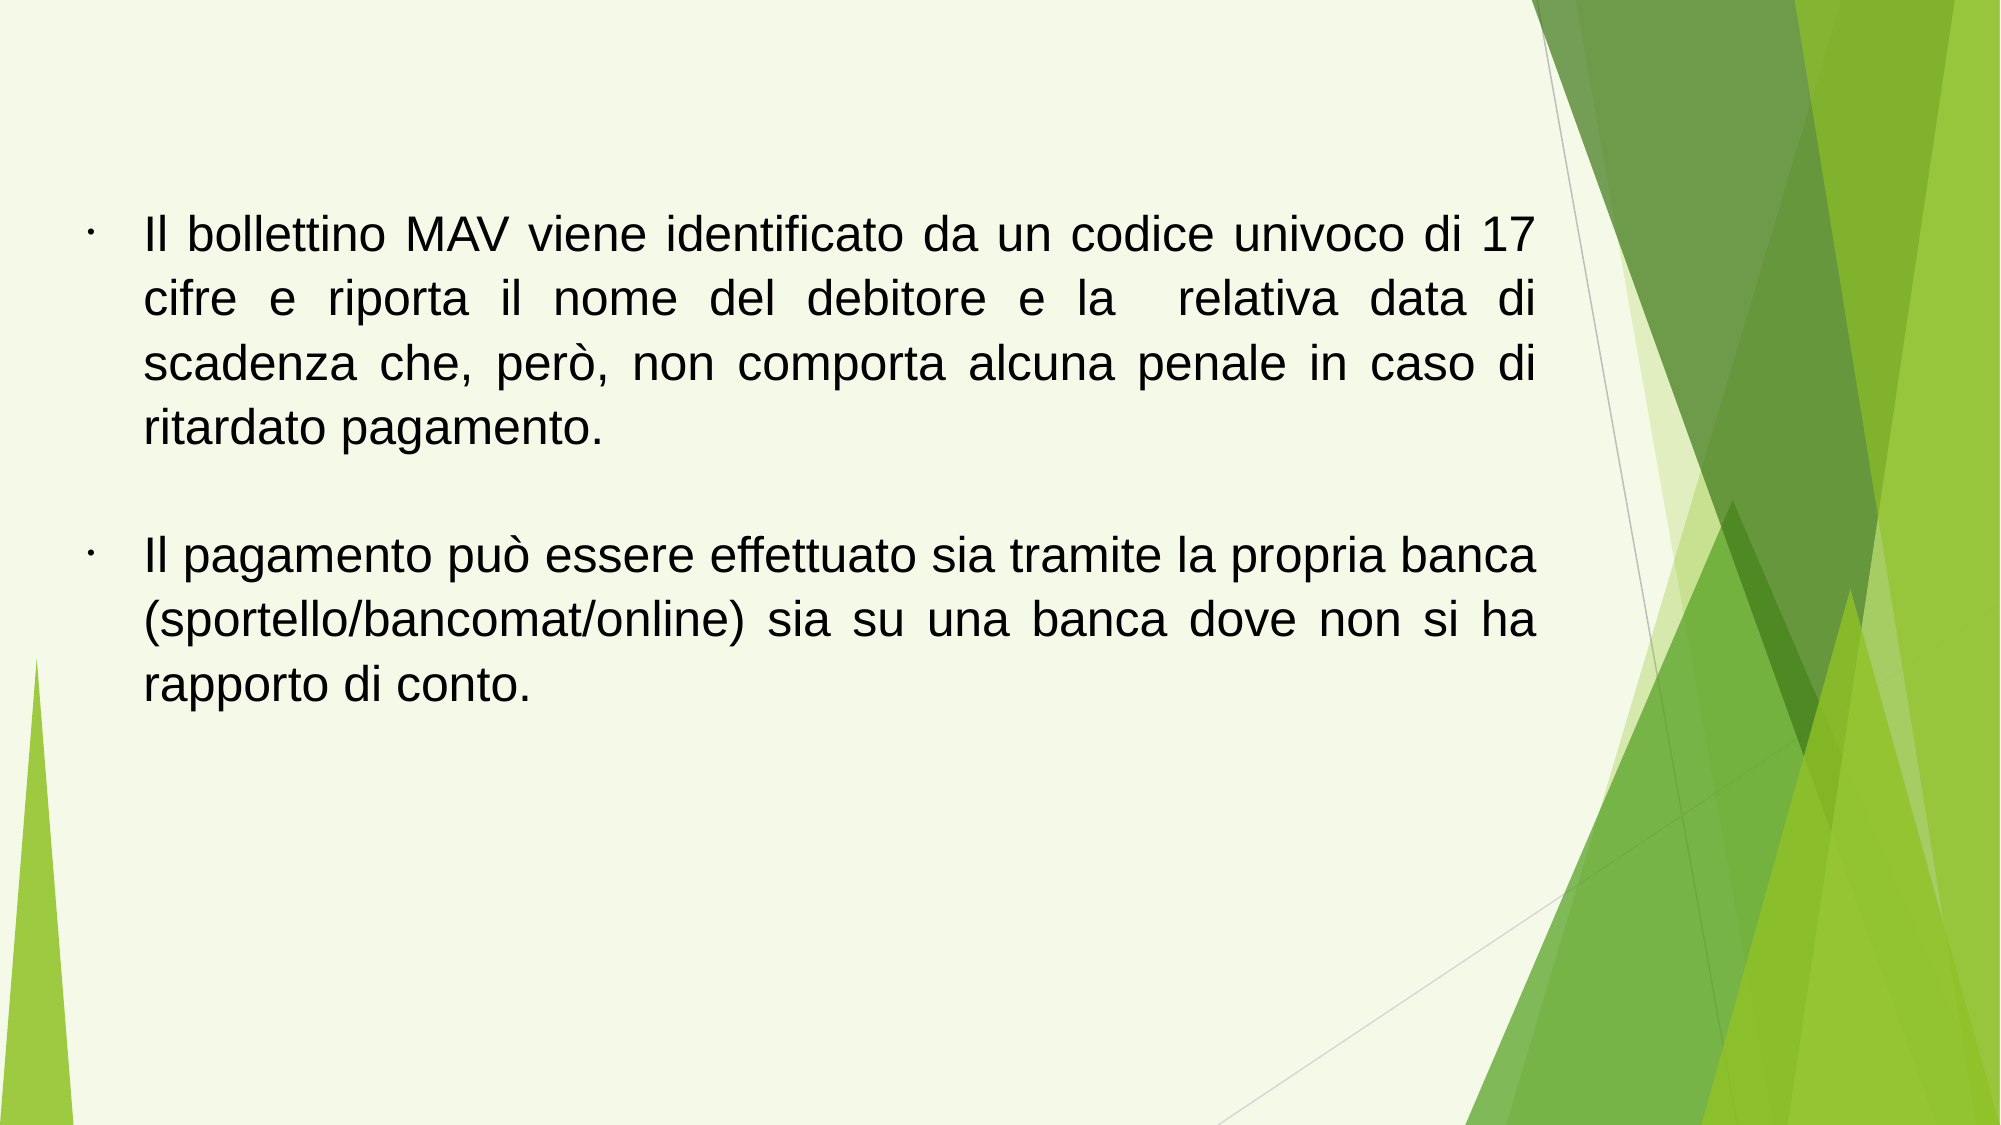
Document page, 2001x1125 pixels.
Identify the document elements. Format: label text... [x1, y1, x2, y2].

text_box Il bollettino MAV viene identificato da un codice univoco di 17 cifre e riporta il nome del debitore e la relativa data di scadenza che, però, non comporta alcuna penale in caso di ritardato pagamento. Il pagamento può essere effettuato sia tramite la propria banca (sportello/bancomat/online) sia su una banca dove non si ha rapporto di conto. [0, 190, 1552, 719]
